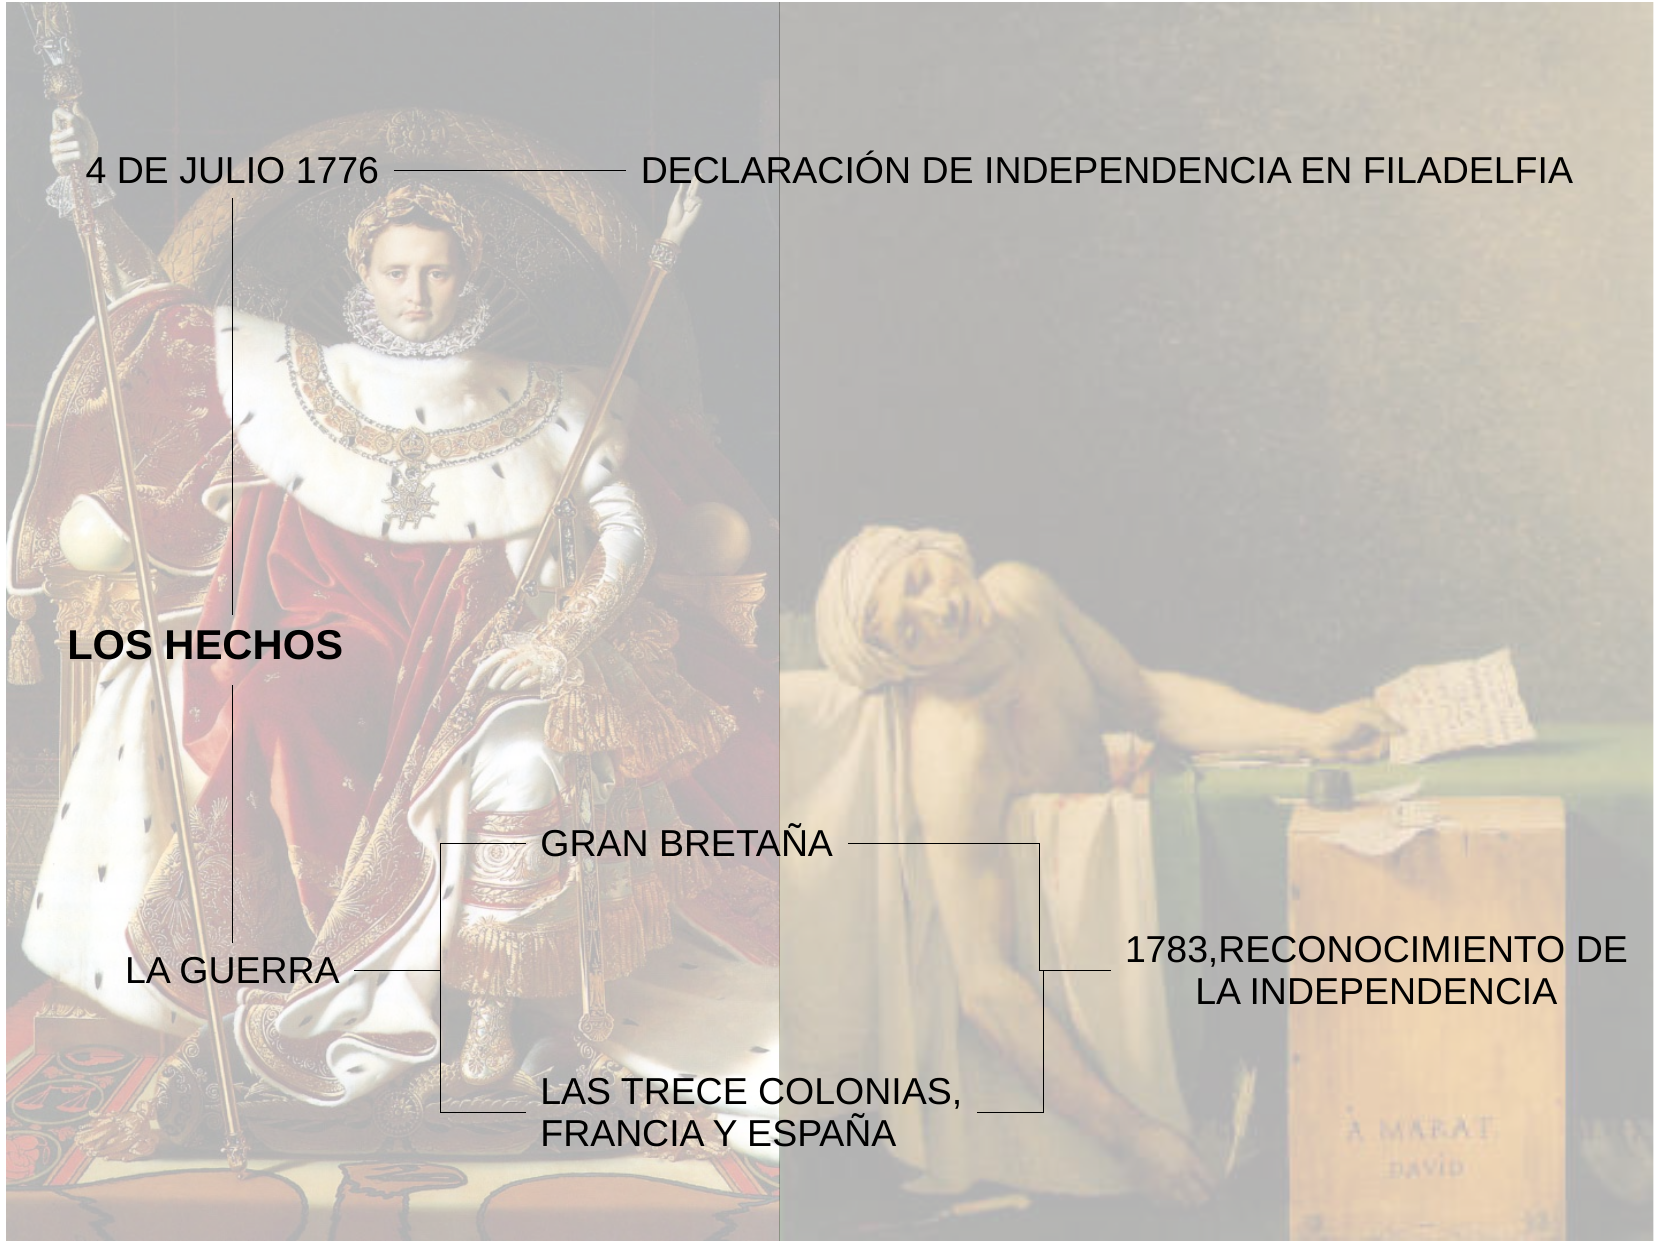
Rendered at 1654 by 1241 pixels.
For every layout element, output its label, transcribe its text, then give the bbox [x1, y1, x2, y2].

text_box LA GUERRA [110, 942, 355, 1000]
text_box LAS TRECE COLONIAS, FRANCIA Y ESPAÑA [525, 1062, 978, 1162]
picture [6, 2, 1654, 1241]
text_box 4 DE JULIO 1776 [70, 141, 395, 199]
text_box GRAN BRETAÑA [525, 814, 849, 872]
text_box LOS HECHOS [52, 614, 413, 686]
text_box 1783,RECONOCIMIENTO DE LA INDEPENDENCIA [1110, 921, 1644, 1021]
text_box DECLARACIÓN DE INDEPENDENCIA EN FILADELFIA [625, 141, 1589, 199]
